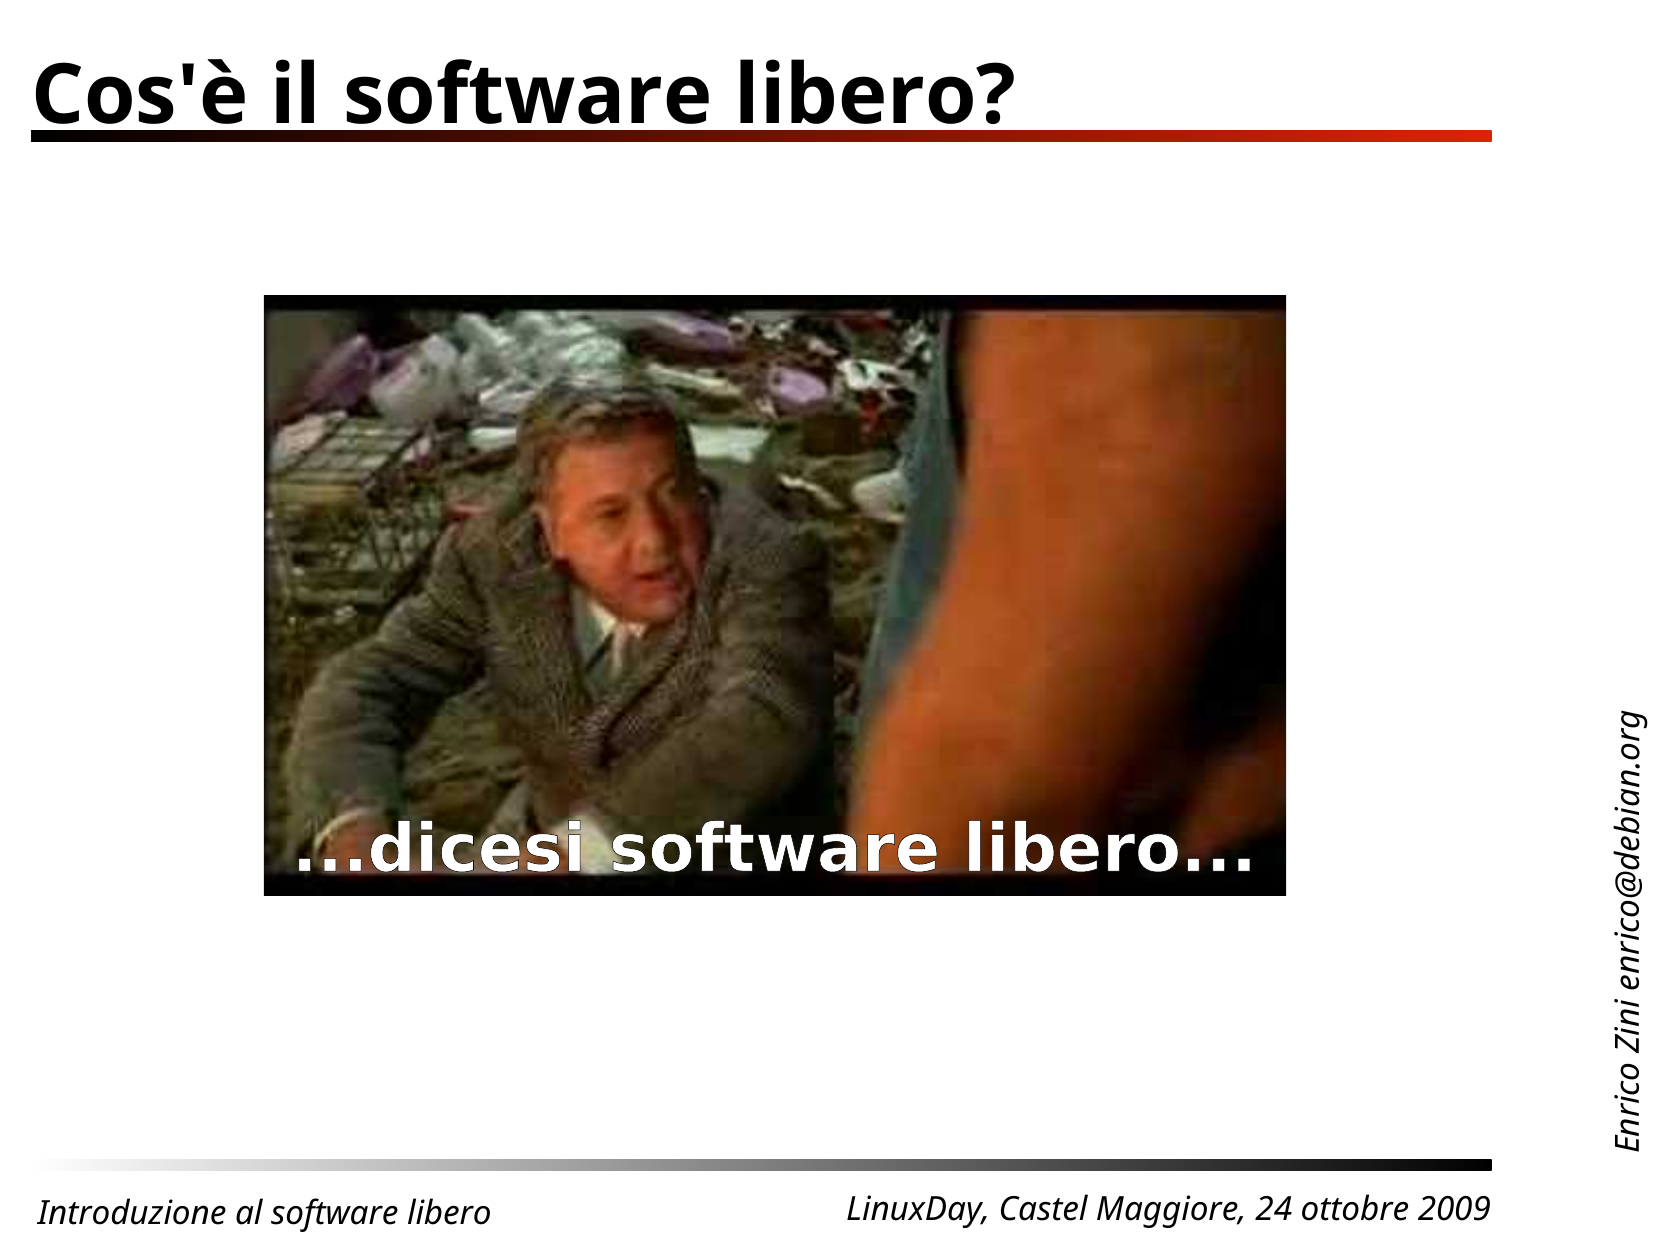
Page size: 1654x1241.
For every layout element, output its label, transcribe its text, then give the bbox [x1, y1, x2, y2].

text_box ...dicesi software libero... [292, 809, 1258, 887]
picture [263, 295, 1287, 896]
text_box Cos'è il software libero? [31, 34, 1438, 168]
